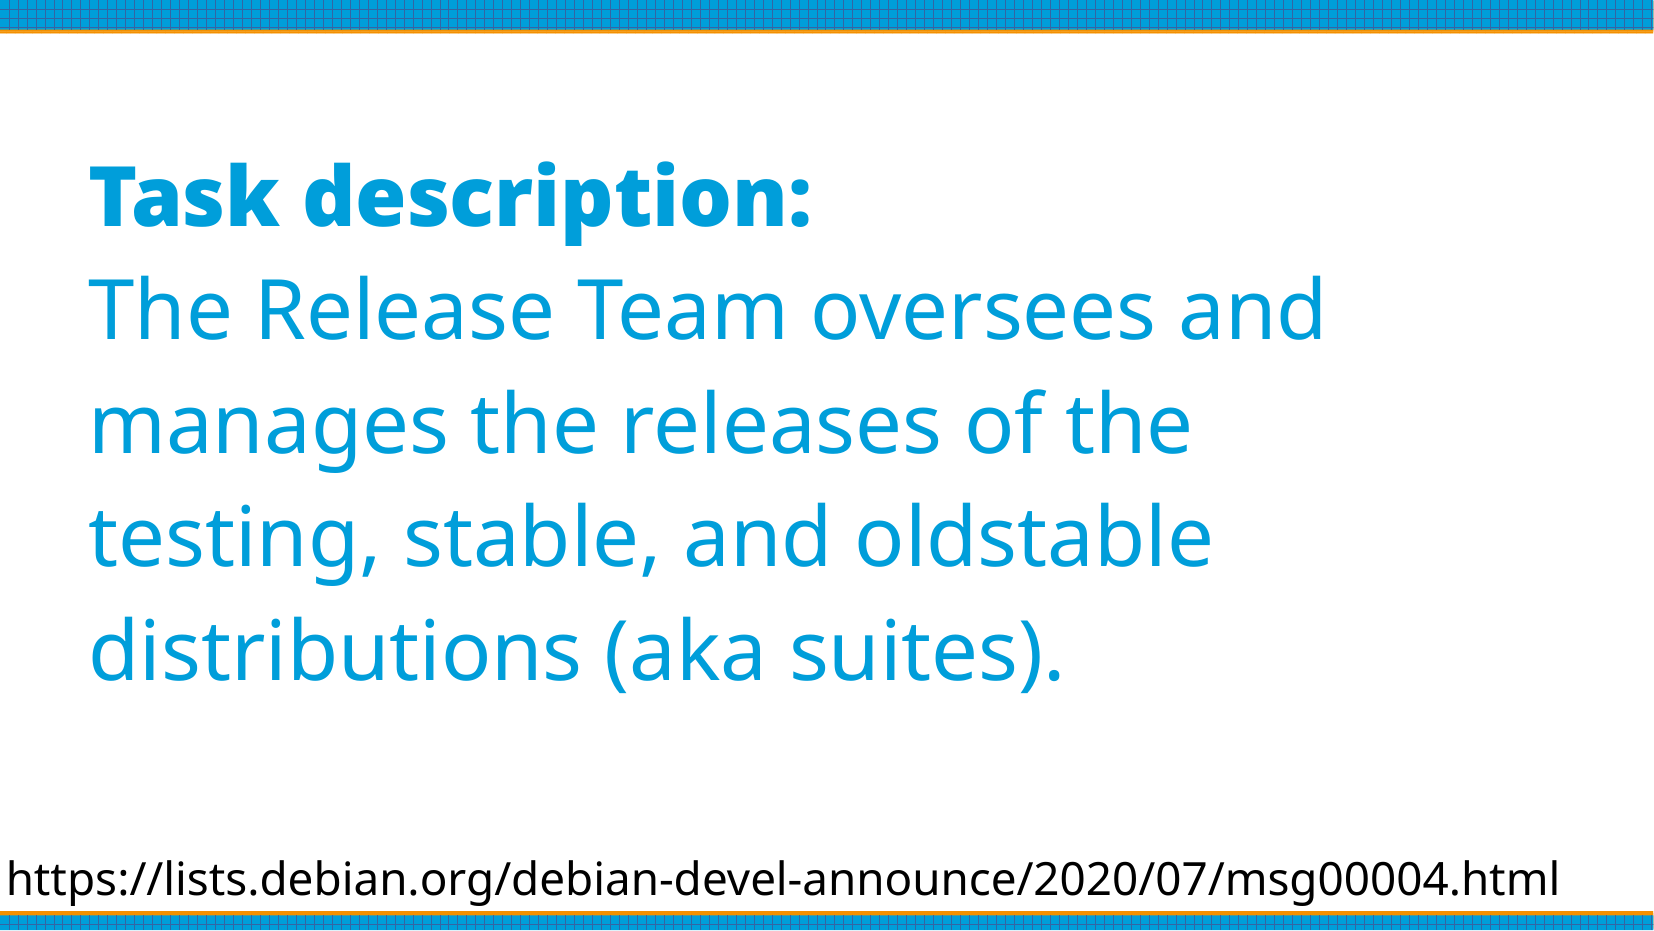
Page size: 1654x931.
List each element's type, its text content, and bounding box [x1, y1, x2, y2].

text_box https://lists.debian.org/debian-devel-announce/2020/07/msg00004.html [0, 841, 1568, 916]
subtitle Task description: The Release Team oversees and manages the releases of the testing, stable, and oldstable distributions (aka suites). [88, 44, 1565, 798]
